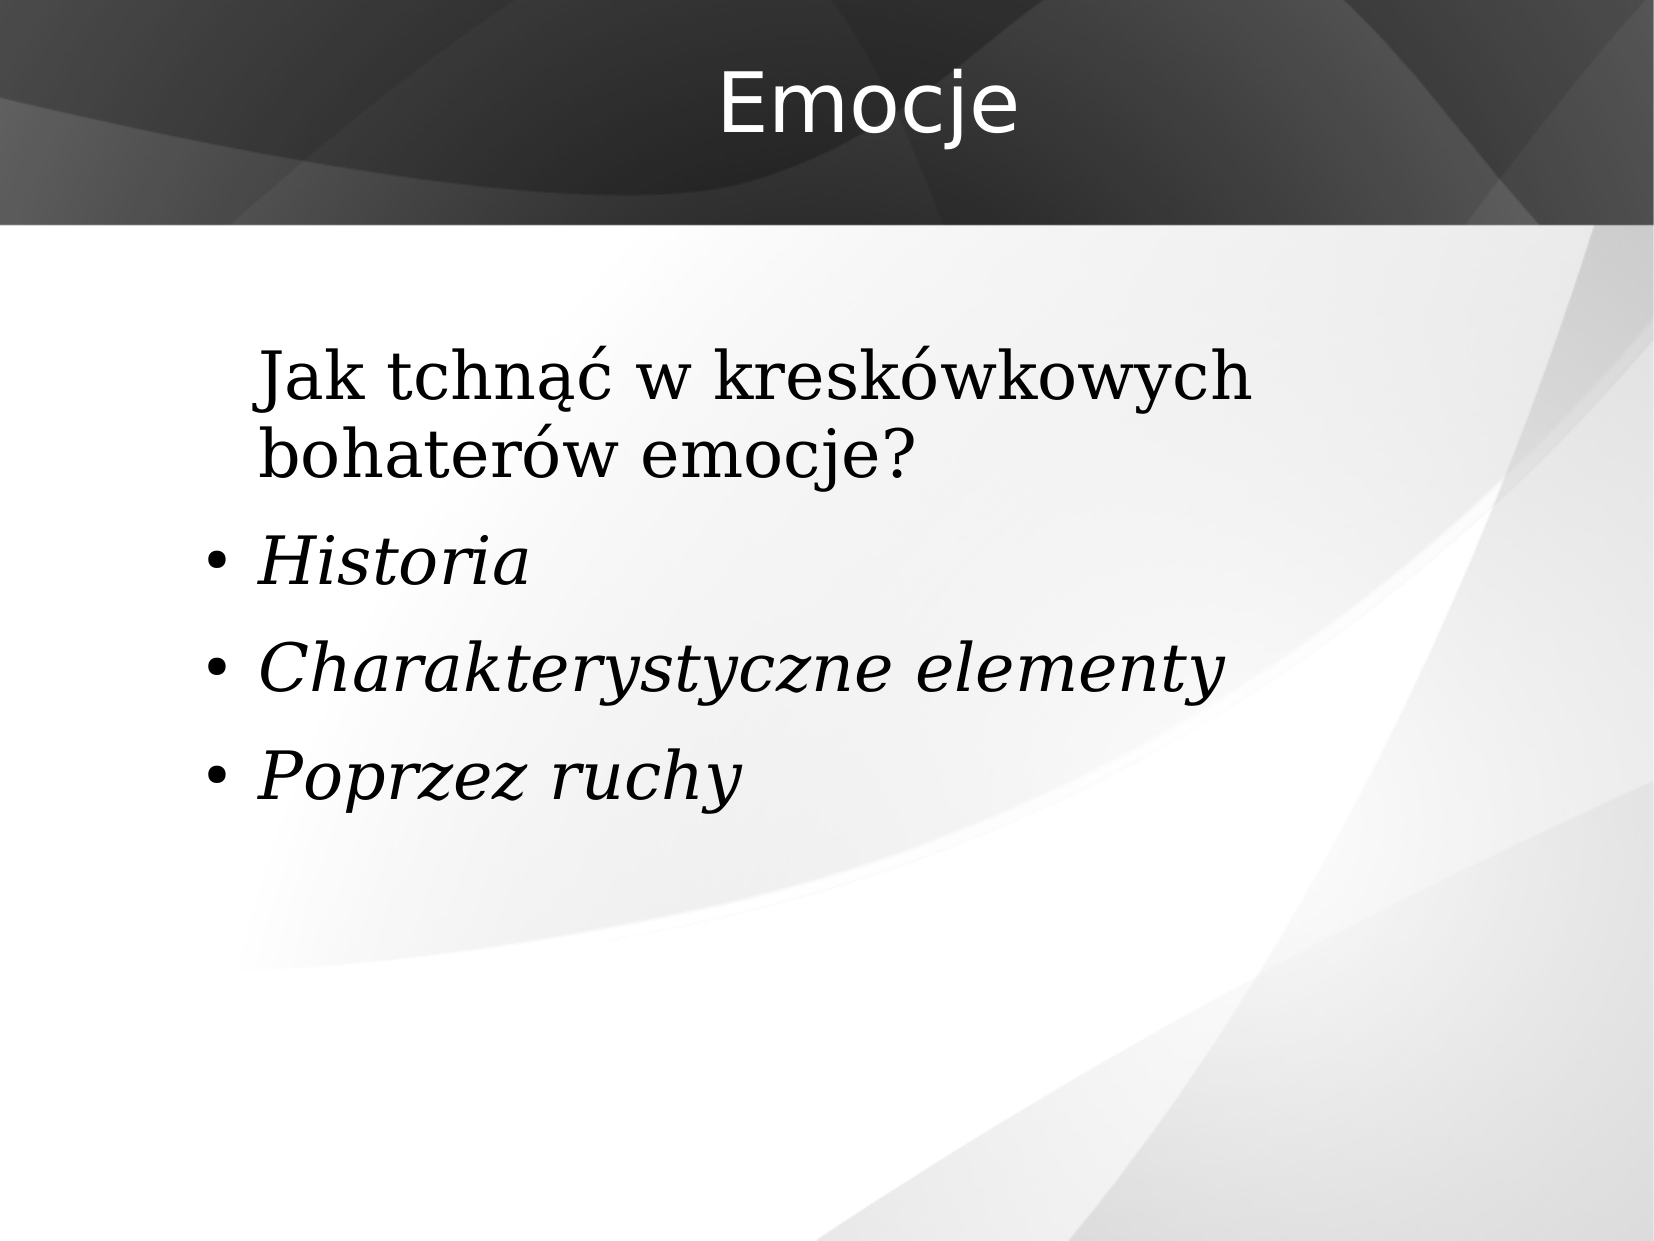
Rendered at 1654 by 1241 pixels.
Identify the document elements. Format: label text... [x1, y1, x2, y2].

title Emocje [124, 0, 1613, 208]
picture [0, 0, 1654, 1241]
list Jak tchnąć w kreskówkowych bohaterów emocje? Historia Charakterystyczne elementy Poprzez ruchy [187, 337, 1538, 1013]
